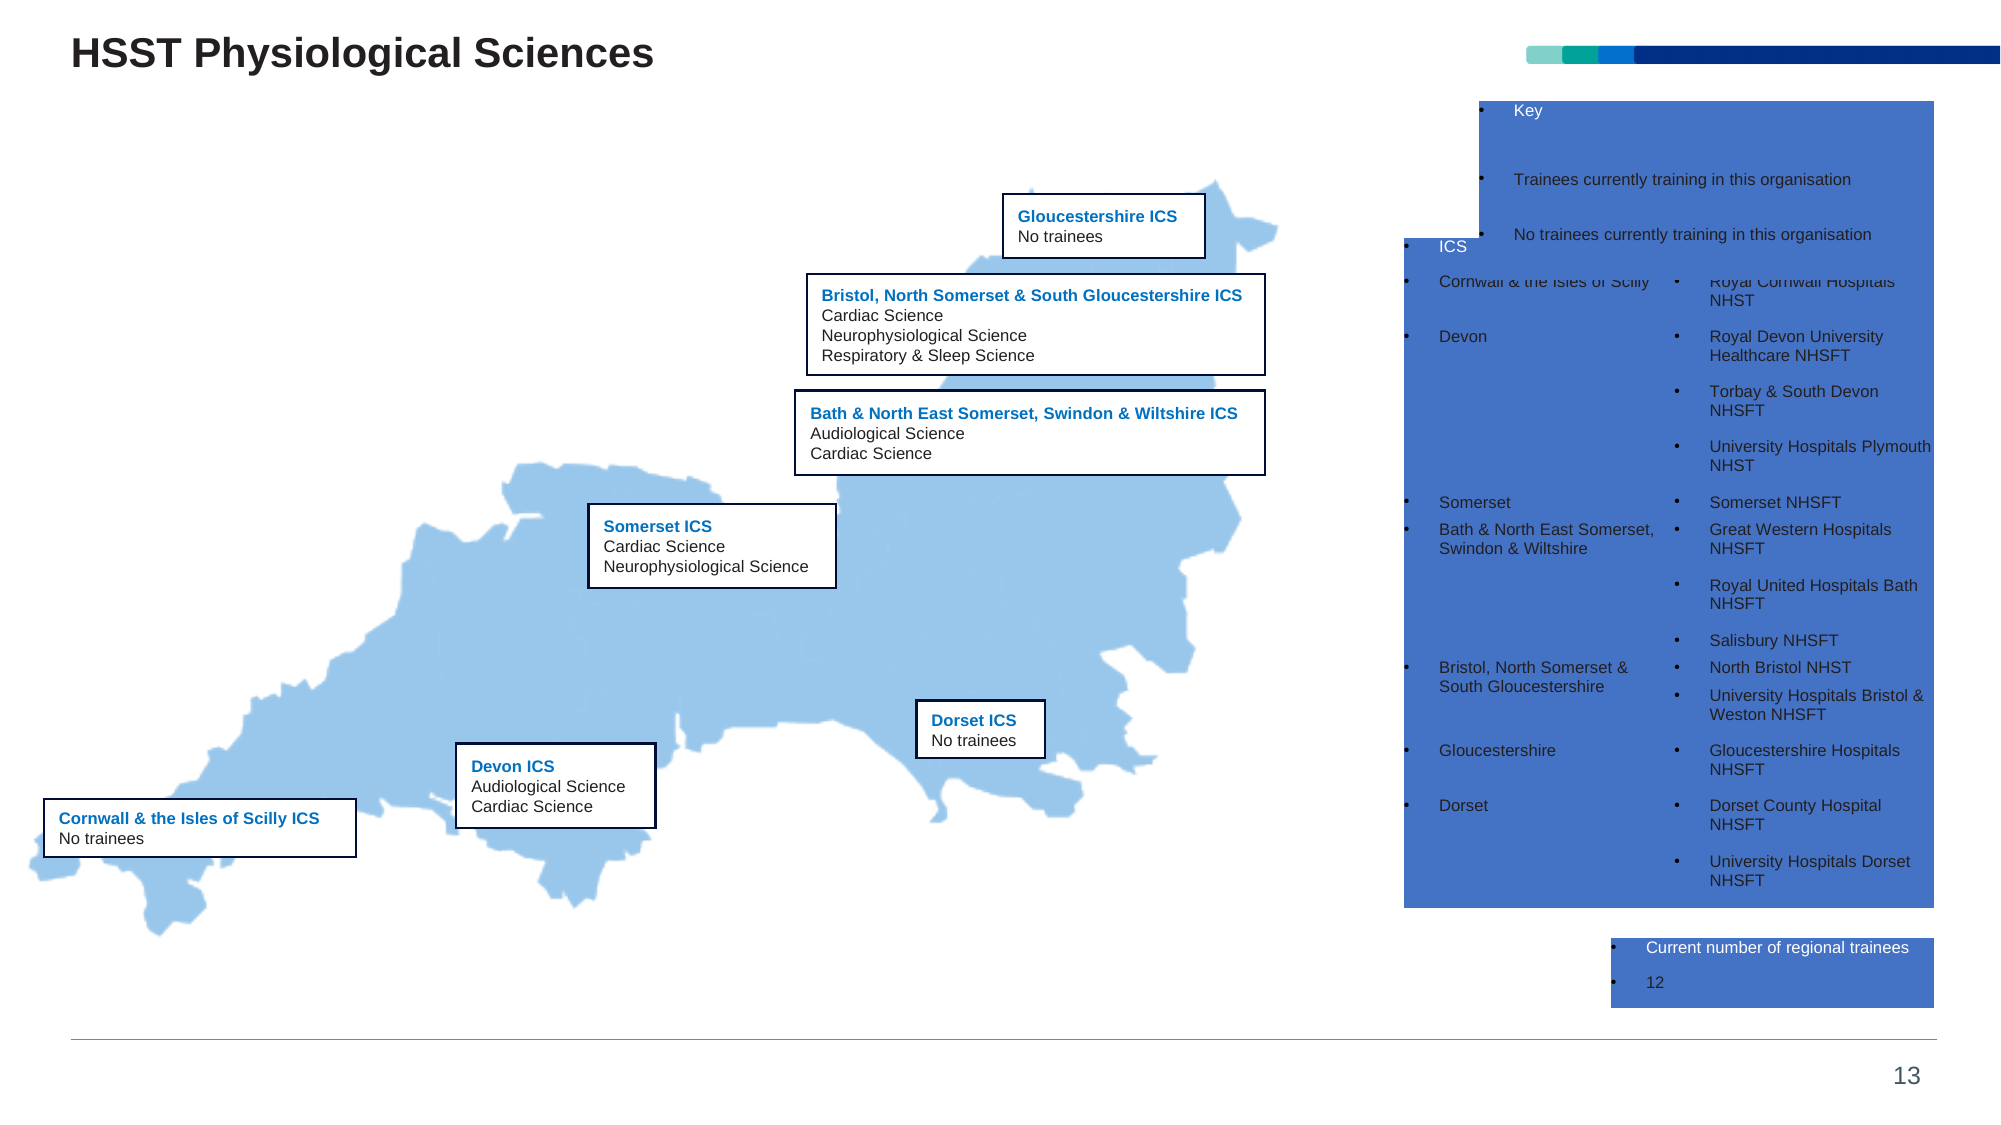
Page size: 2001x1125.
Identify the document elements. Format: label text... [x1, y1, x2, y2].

table_cell 12 [1611, 973, 1934, 1008]
table_cell University Hospitals Dorset NHSFT [1674, 852, 1934, 908]
table_header ICS [1404, 238, 1479, 272]
table_header [1877, 101, 1934, 170]
table_cell No trainees currently training in this organisation [1479, 225, 1877, 280]
text_box Devon ICS Audiological Science Cardiac Science [456, 744, 656, 828]
table_cell Gloucestershire [1404, 741, 1674, 797]
table_cell Devon [1404, 327, 1674, 493]
table_cell Somerset NHSFT [1674, 493, 1934, 521]
table_cell Torbay & South Devon NHSFT [1674, 383, 1934, 438]
table_cell Bath & North East Somerset, Swindon & Wiltshire [1404, 521, 1674, 659]
table_cell Somerset [1404, 493, 1674, 521]
table_cell North Bristol NHST [1674, 659, 1934, 686]
table_cell Gloucestershire Hospitals NHSFT [1674, 741, 1934, 797]
text_box Somerset ICS Cardiac Science Neurophysiological Science [588, 504, 836, 588]
table_cell Great Western Hospitals NHSFT [1674, 521, 1934, 576]
text_box Bristol, North Somerset & South Gloucestershire ICS Cardiac Science Neurophysiological Science Respiratory & Sleep Science [807, 274, 1265, 375]
table_cell [1877, 225, 1934, 280]
table_header Current number of regional trainees [1611, 938, 1934, 973]
table_cell Dorset [1404, 797, 1674, 908]
table_cell Salisbury NHSFT [1674, 631, 1934, 659]
text_box Gloucestershire ICS No trainees [1003, 194, 1205, 258]
table_cell Royal United Hospitals Bath NHSFT [1674, 576, 1934, 631]
table_cell Cornwall & the Isles of Scilly [1404, 272, 1674, 327]
table_cell University Hospitals Bristol & Weston NHSFT [1674, 686, 1934, 741]
table_header Key [1479, 101, 1877, 170]
table_cell Bristol, North Somerset & South Gloucestershire [1404, 659, 1674, 741]
text_box Dorset ICS No trainees [916, 701, 1045, 758]
title HSST Physiological Sciences [70, 32, 1513, 79]
table_cell Trainees currently training in this organisation [1479, 170, 1877, 225]
text_box Cornwall & the Isles of Scilly ICS No trainees [44, 799, 356, 857]
table_cell Royal Devon University Healthcare NHSFT [1674, 327, 1934, 383]
table_cell Dorset County Hospital NHSFT [1674, 797, 1934, 852]
table_cell Royal Cornwall Hospitals NHST [1674, 280, 1934, 327]
text_box Bath & North East Somerset, Swindon & Wiltshire ICS Audiological Science Cardiac Science [795, 390, 1265, 475]
picture [20, 172, 1291, 961]
table_cell University Hospitals Plymouth NHST [1674, 438, 1934, 493]
table_cell [1877, 170, 1934, 225]
